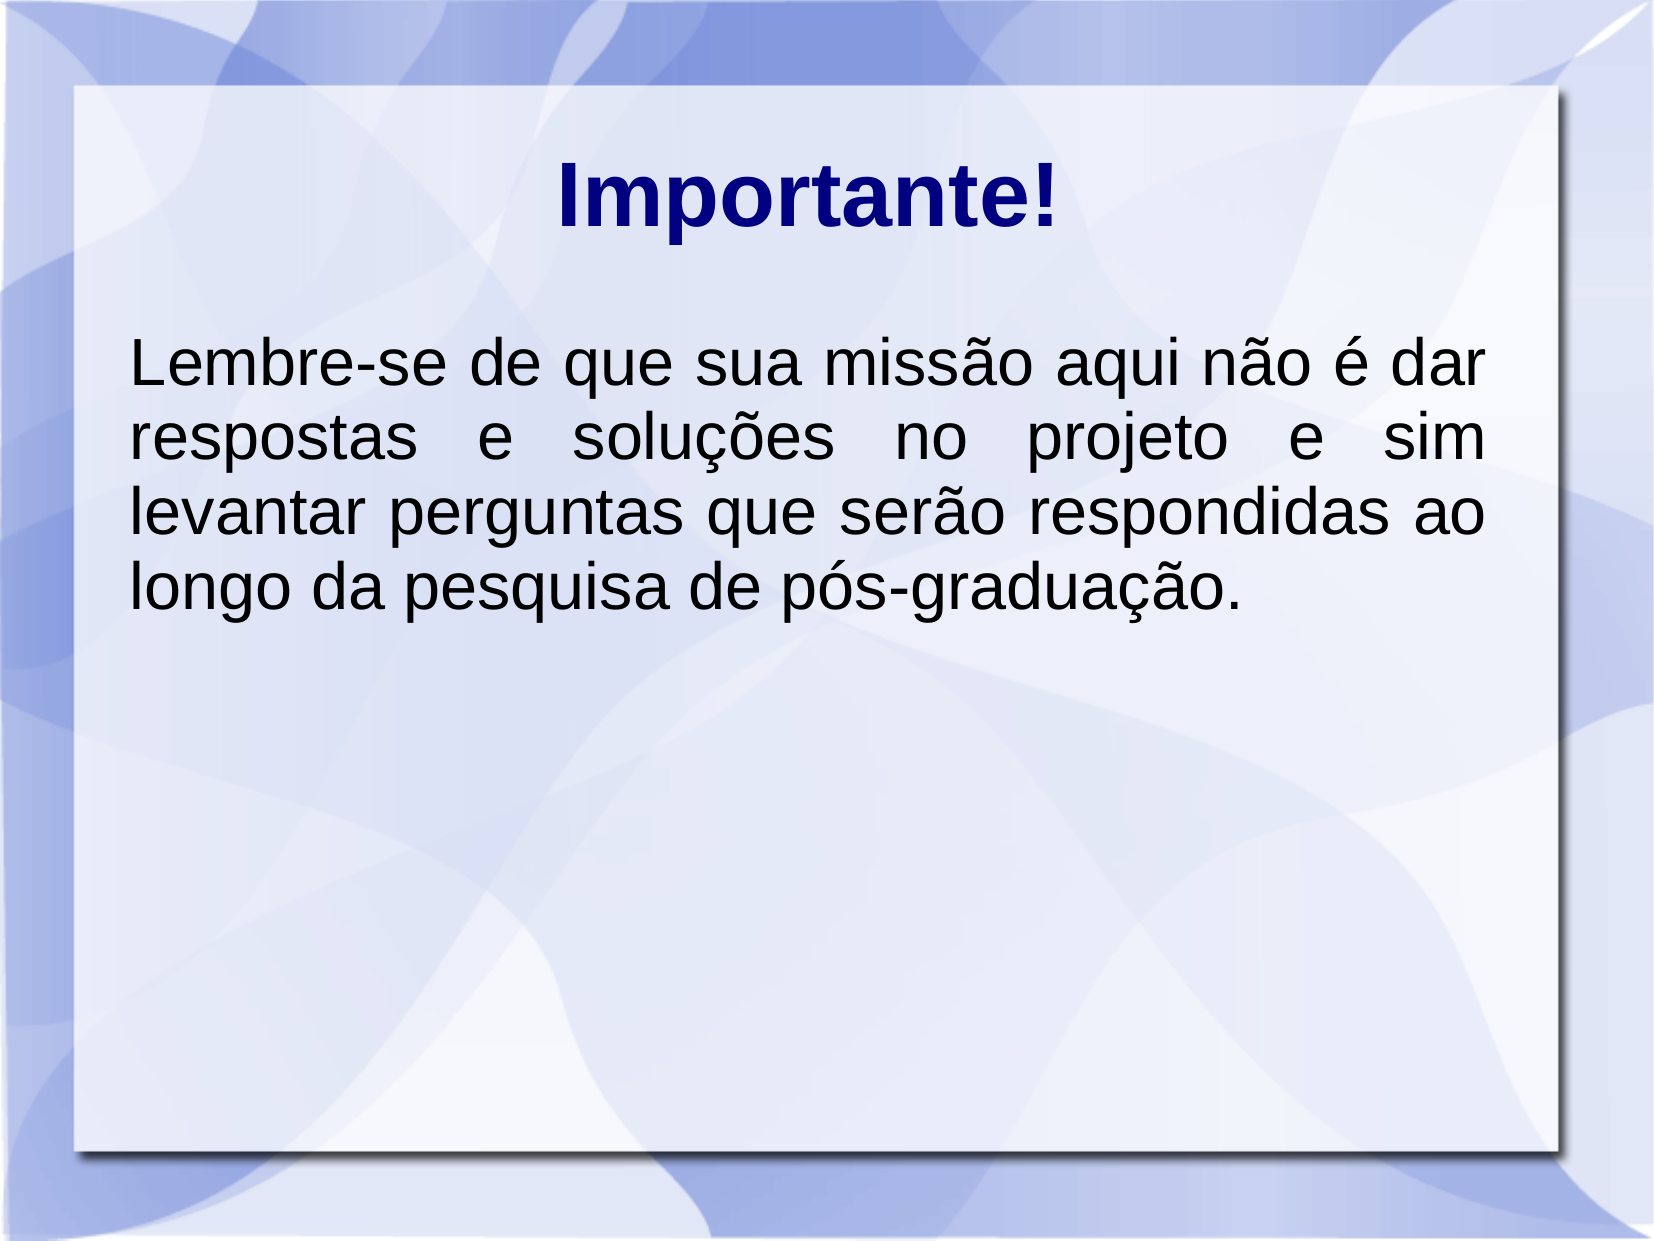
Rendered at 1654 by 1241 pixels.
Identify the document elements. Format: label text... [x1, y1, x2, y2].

list Lembre-se de que sua missão aqui não é dar respostas e soluções no projeto e sim levantar perguntas que serão respondidas ao longo da pesquisa de pós-graduação. [129, 324, 1489, 1045]
title Importante! [82, 90, 1536, 298]
picture [0, 0, 1654, 1241]
